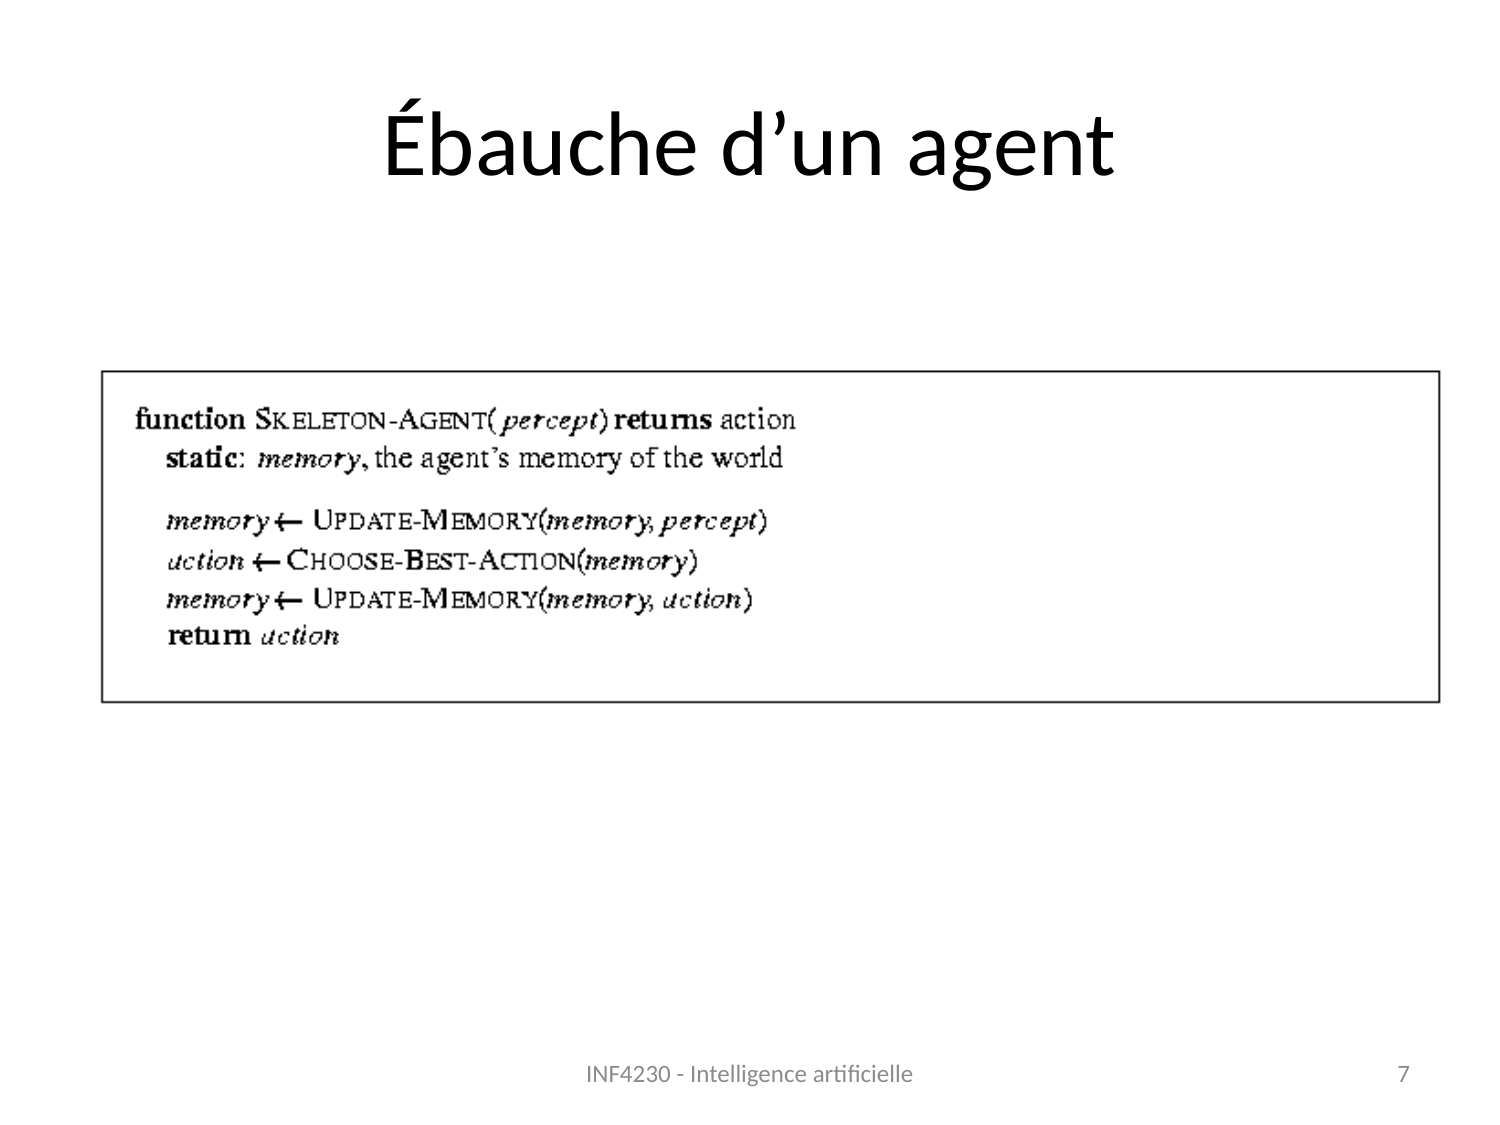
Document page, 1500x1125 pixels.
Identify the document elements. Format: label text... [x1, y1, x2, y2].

picture [76, 338, 1468, 740]
footer INF4230 - Intelligence artificielle [512, 1042, 988, 1103]
title Ébauche d’un agent [75, 45, 1425, 233]
slide_number <numéro> [1074, 1042, 1425, 1103]
